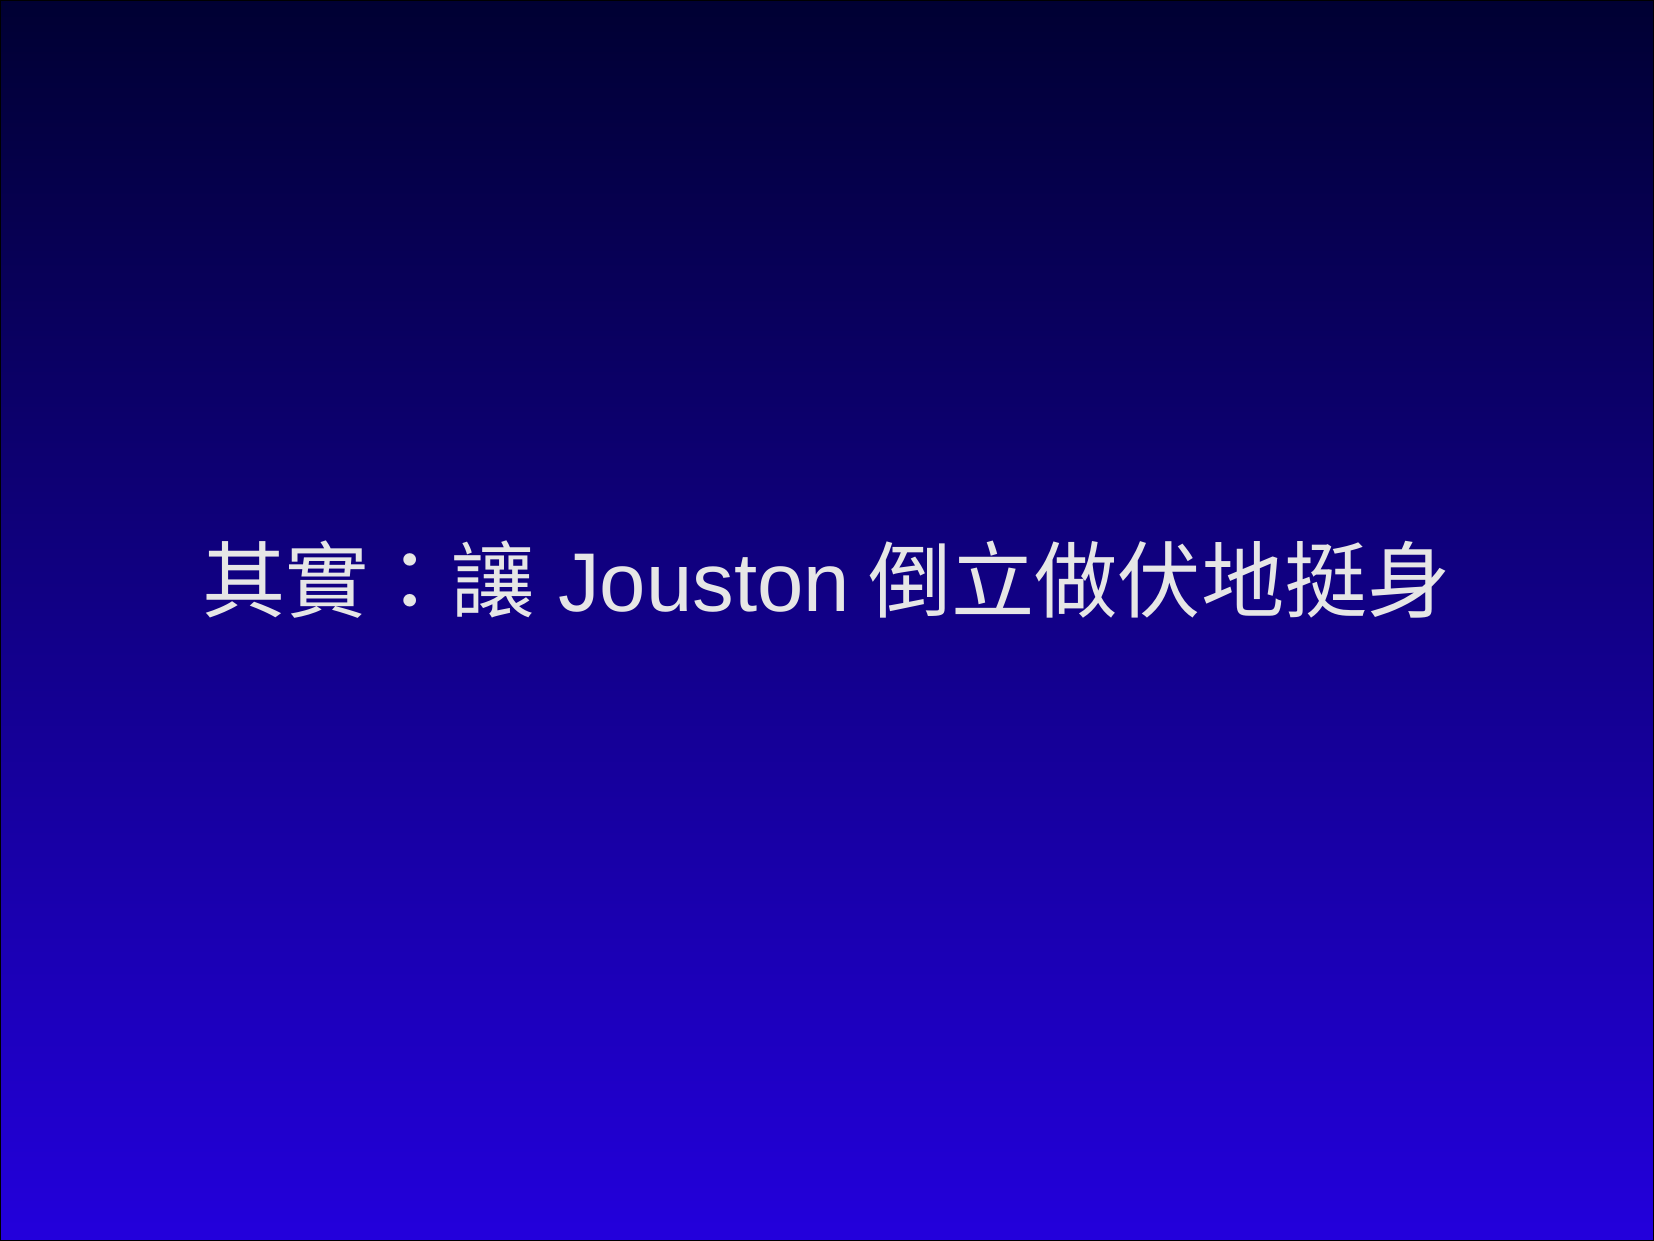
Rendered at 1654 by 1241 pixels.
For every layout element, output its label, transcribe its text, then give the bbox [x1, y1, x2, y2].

subtitle 其實：讓Jouston倒立做伏地挺身 [82, 56, 1571, 1102]
